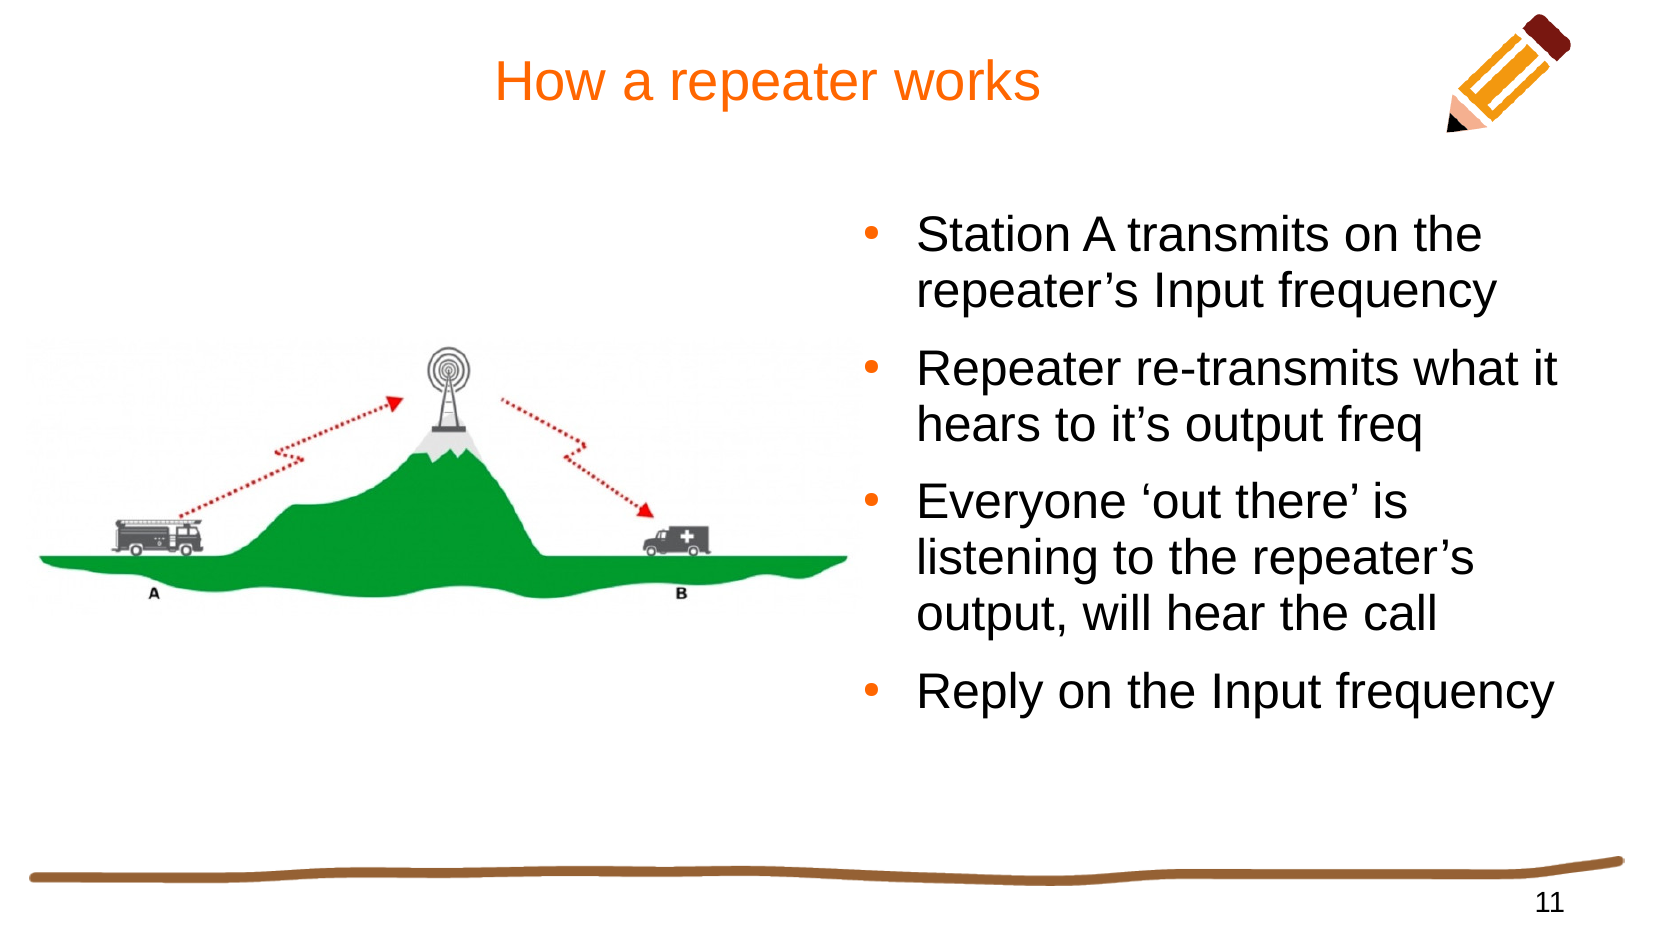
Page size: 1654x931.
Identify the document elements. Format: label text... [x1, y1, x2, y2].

title How a repeater works [88, 29, 1447, 133]
picture [1446, 14, 1571, 133]
picture [26, 337, 845, 656]
list Station A transmits on the repeater’s Input frequency Repeater re-transmits what it hears to it’s output freq Everyone ‘out there’ is listening to the repeater’s output, will hear the call Reply on the Input frequency [845, 206, 1566, 857]
picture [29, 856, 1625, 886]
